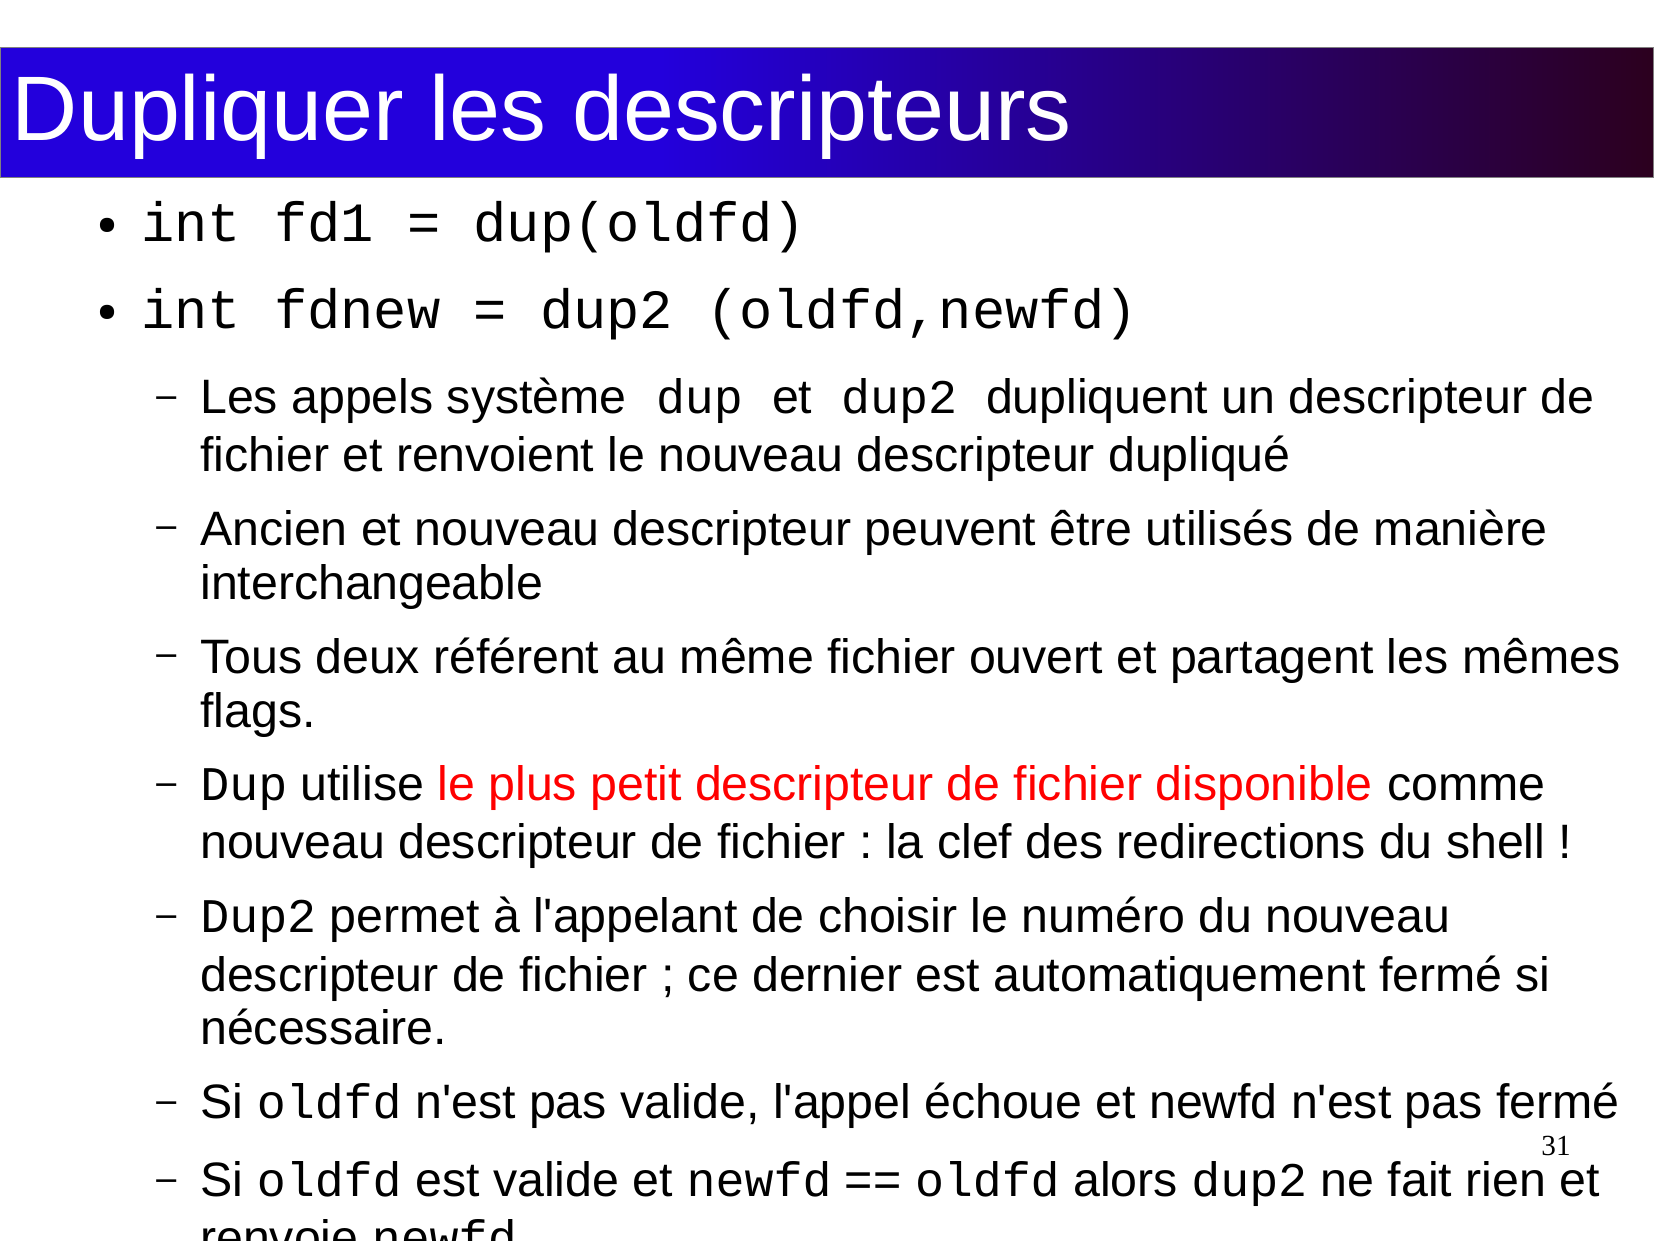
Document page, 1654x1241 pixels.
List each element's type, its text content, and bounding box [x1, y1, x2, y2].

list int fd1 = dup(oldfd) int fdnew = dup2 (oldfd,newfd) Les appels système dup et dup2 dupliquent un descripteur de fichier et renvoient le nouveau descripteur dupliqué Ancien et nouveau descripteur peuvent être utilisés de manière interchangeable Tous deux référent au même fichier ouvert et partagent les mêmes flags. Dup utilise le plus petit descripteur de fichier disponible comme nouveau descripteur de fichier : la clef des redirections du shell ! Dup2 permet à l'appelant de choisir le numéro du nouveau descripteur de fichier ; ce dernier est automatiquement fermé si nécessaire. Si oldfd n'est pas valide, l'appel échoue et newfd n'est pas fermé Si oldfd est valide et newfd == oldfd alors dup2 ne fait rien et renvoie newfd [82, 195, 1642, 1241]
title Dupliquer les descripteurs [11, 5, 1642, 213]
